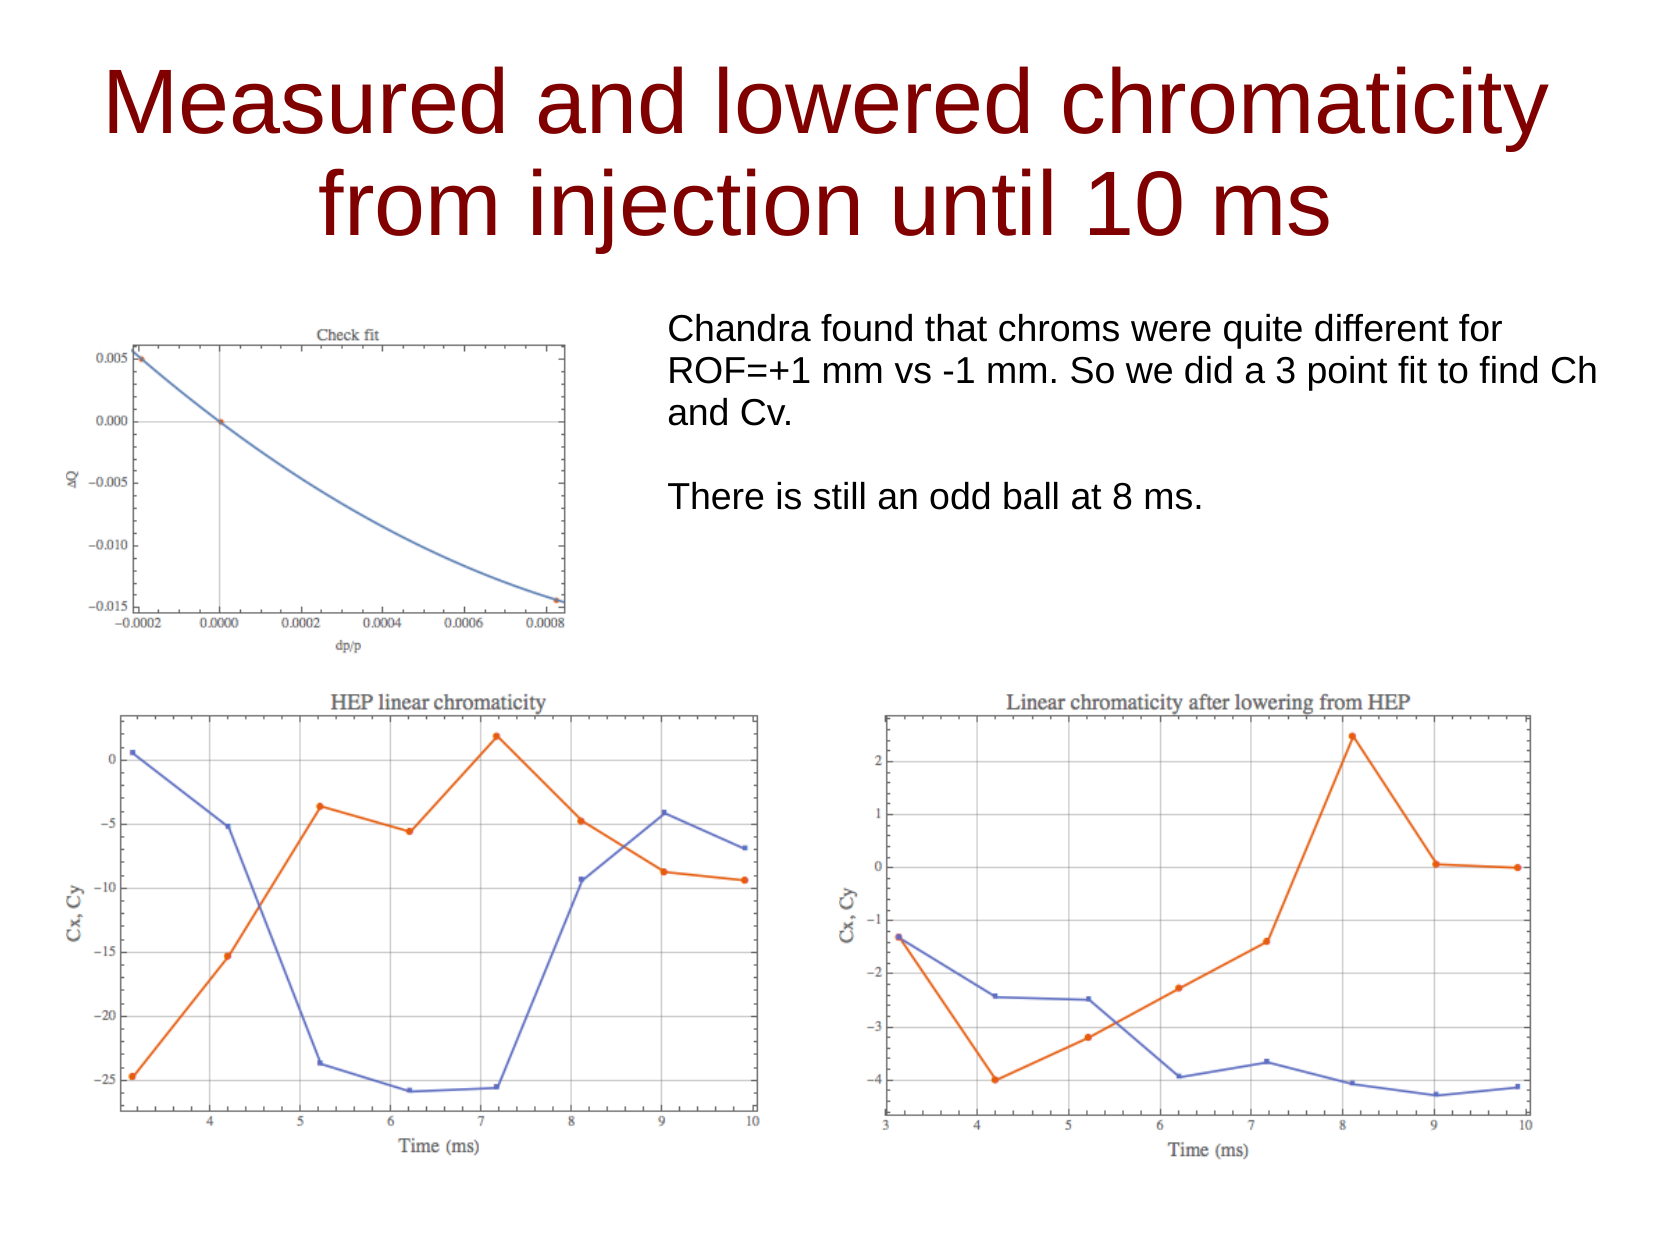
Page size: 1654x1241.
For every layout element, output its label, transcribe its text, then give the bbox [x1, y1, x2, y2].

text_box Chandra found that chroms were quite different for ROF=+1 mm vs -1 mm. So we did a 3 point fit to find Ch and Cv. There is still an odd ball at 8 ms. [652, 300, 1617, 523]
picture [66, 693, 761, 1158]
picture [66, 328, 567, 657]
picture [839, 693, 1534, 1162]
title Measured and lowered chromaticity from injection until 10 ms [82, 49, 1571, 257]
